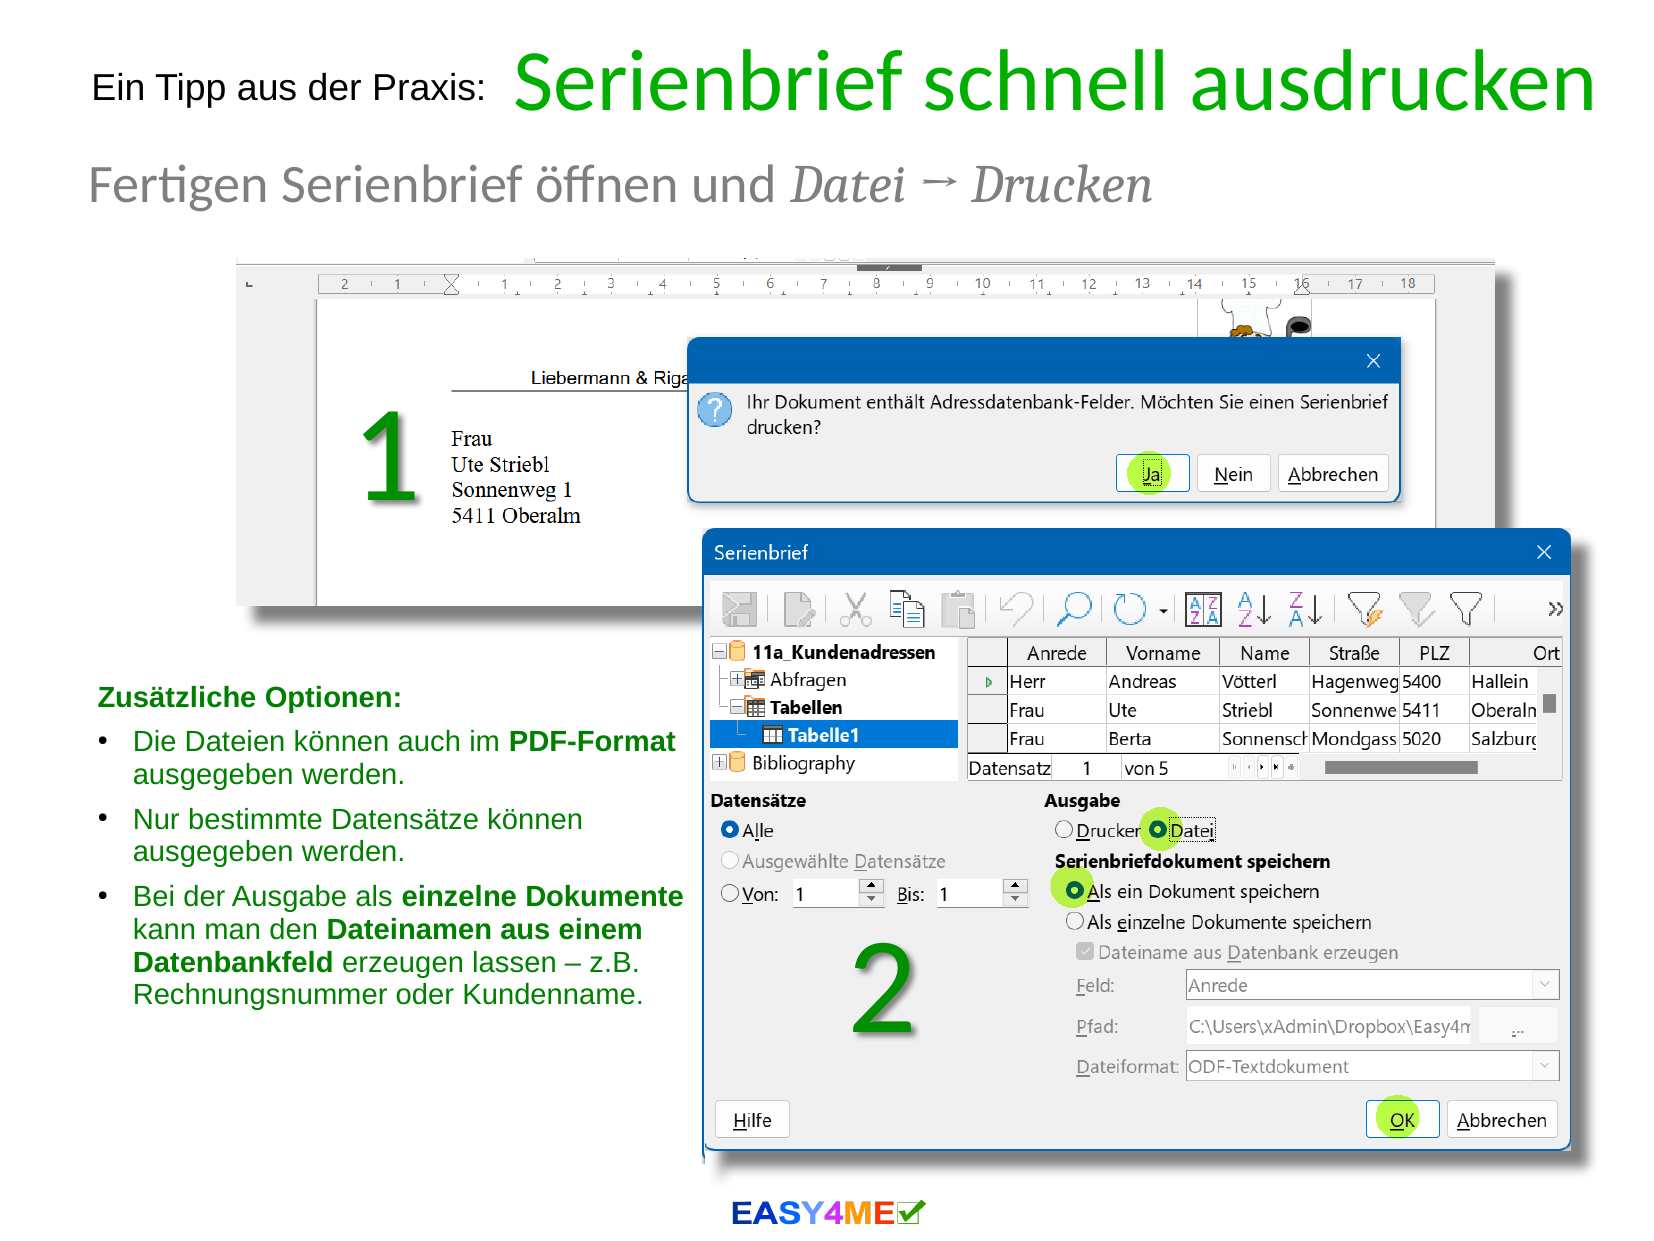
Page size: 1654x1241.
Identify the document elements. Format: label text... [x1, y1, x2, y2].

picture [236, 258, 1571, 1164]
text_box Zusätzliche Optionen: Die Dateien können auch im PDF-Format ausgegeben werden. Nur bestimmte Datensätze können ausgegeben werden. Bei der Ausgabe als einzelne Dokumente kann man den Dateinamen aus einem Datenbankfeld erzeugen lassen – z.B. Rechnungsnummer oder Kundenname. [82, 673, 709, 1019]
list Fertigen Serienbrief öffnen und Datei → Drucken [88, 153, 1583, 243]
text_box 1 [336, 389, 438, 543]
text_box Ein Tipp aus der Praxis: [76, 59, 1471, 116]
title Serienbrief schnell ausdrucken [513, 17, 1630, 160]
text_box 2 [832, 921, 934, 1105]
picture [726, 1195, 934, 1229]
